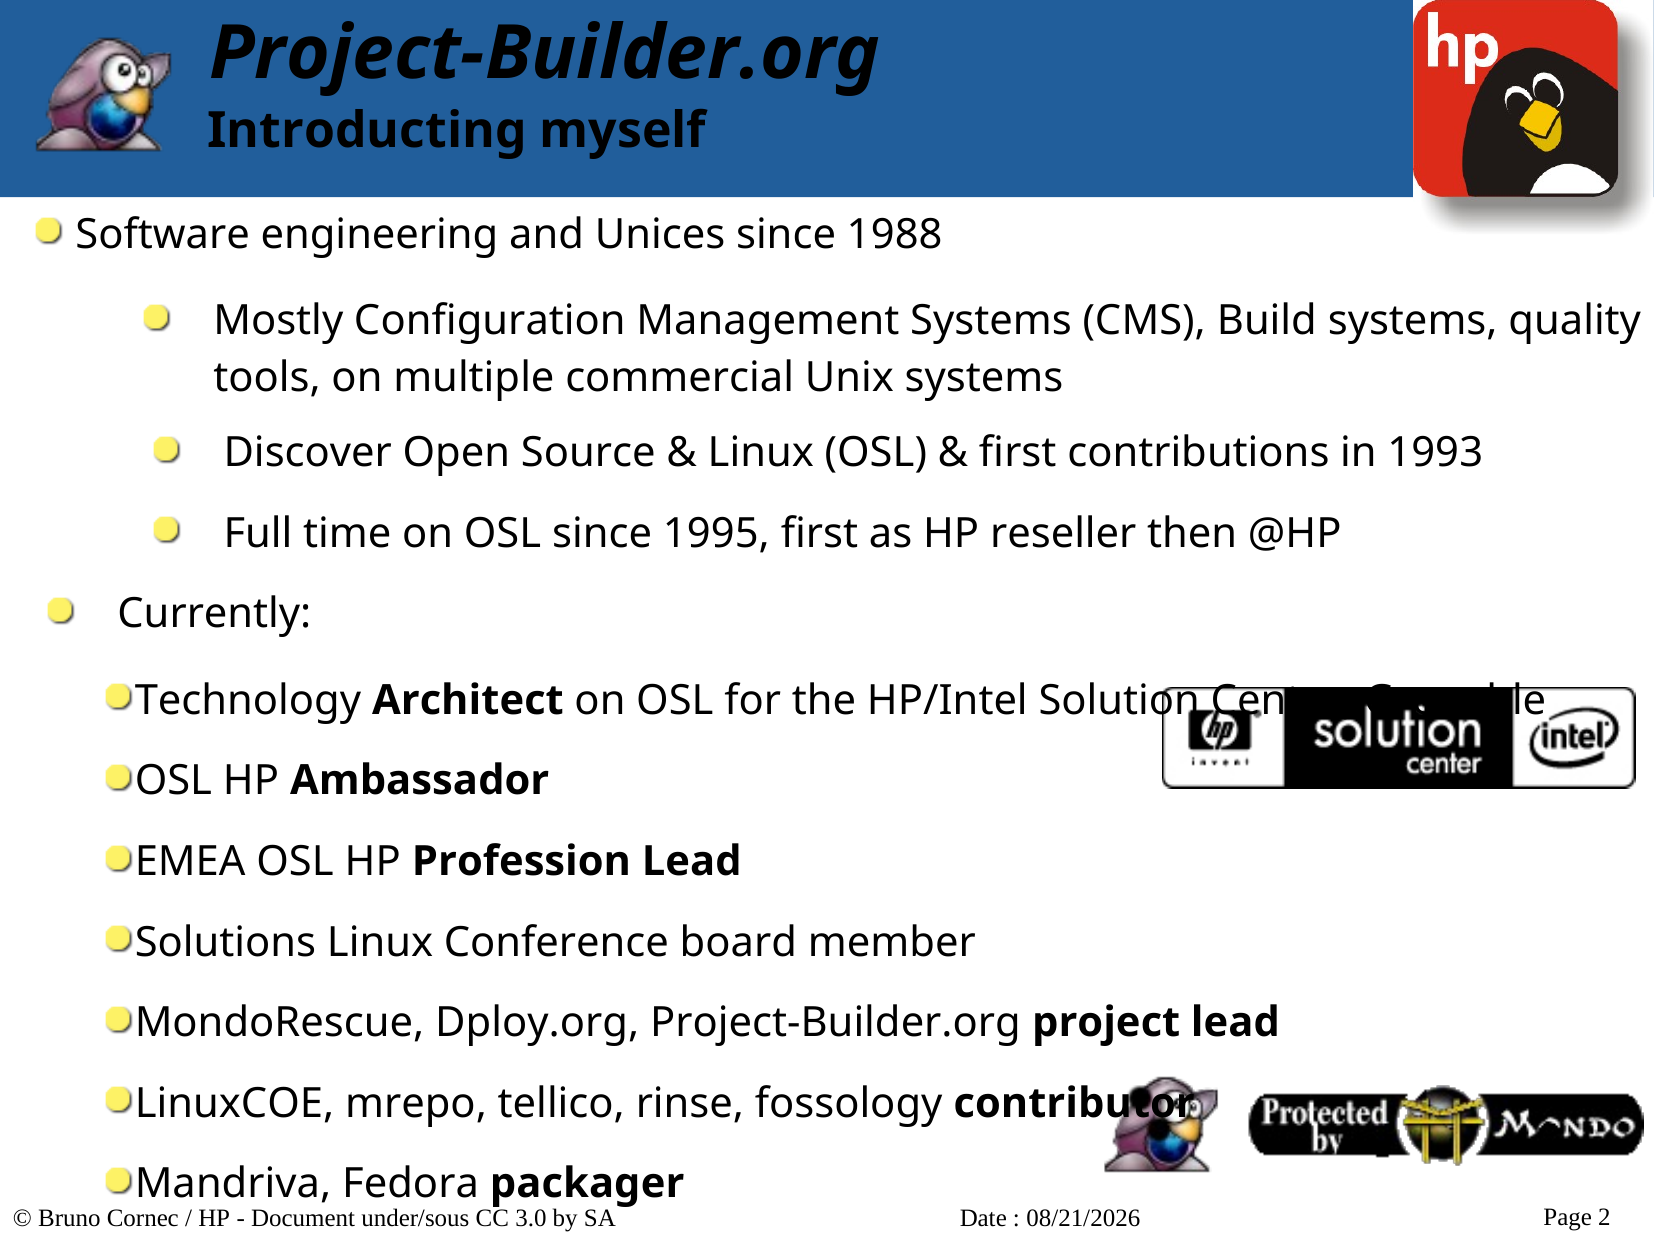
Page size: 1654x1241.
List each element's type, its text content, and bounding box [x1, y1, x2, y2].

picture [1074, 1155, 1644, 1208]
picture [0, 0, 211, 199]
picture [104, 1166, 135, 1197]
list Software engineering and Unices since 1988 Mostly Configuration Management Systems (CMS), Build systems, quality tools, on multiple commercial Unix systems Discover Open Source & Linux (OSL) & first contributions in 1993 Full time on OSL since 1995, first as HP reseller then @HP Currently: Technology Architect on OSL for the HP/Intel Solution Center, Grenoble OSL HP Ambassador EMEA OSL HP Profession Lead Solutions Linux Conference board member MondoRescue, Dploy.org, Project-Builder.org project lead LinuxCOE, mrepo, tellico, rinse, fossology contributor Mandriva, Fedora packager [34, 203, 1654, 1155]
picture [1413, 0, 1654, 203]
title Introducting myself [207, 26, 1465, 203]
